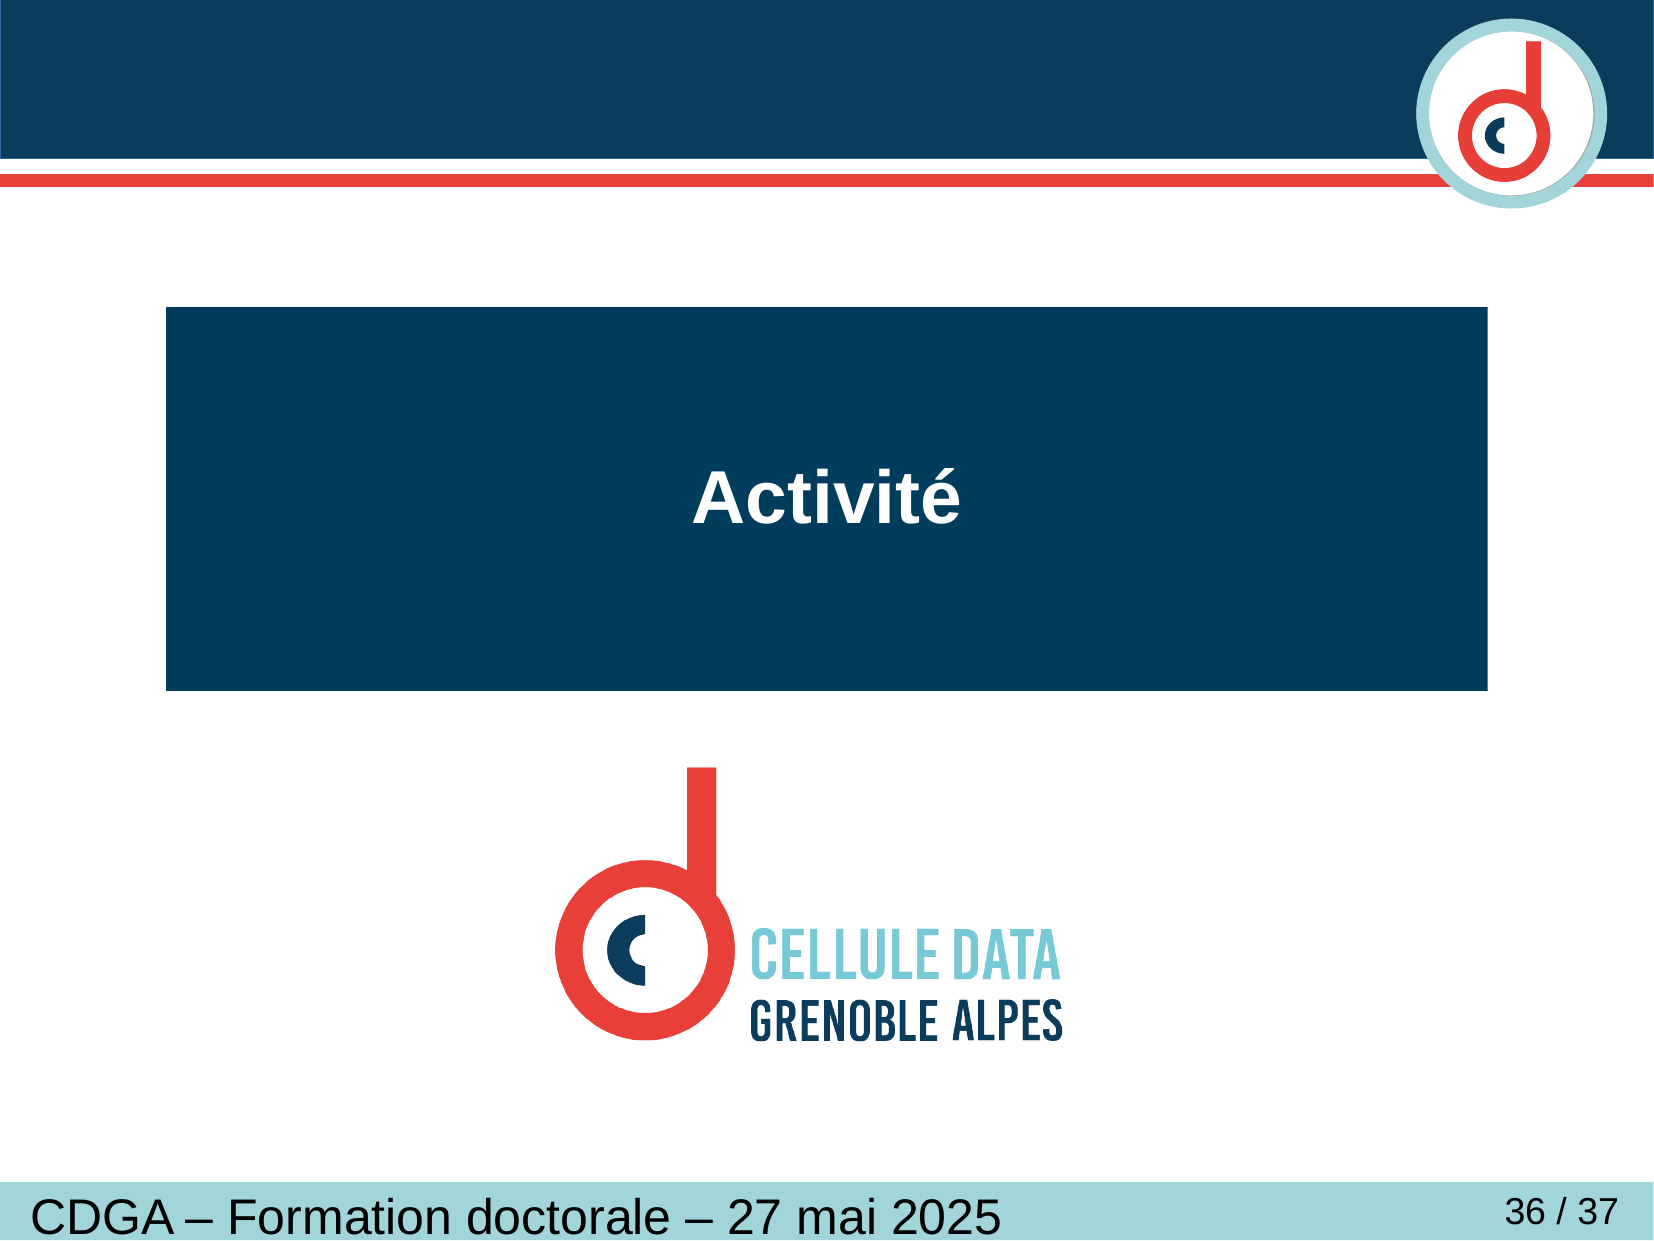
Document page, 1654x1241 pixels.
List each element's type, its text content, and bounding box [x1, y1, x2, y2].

title Activité [166, 307, 1488, 691]
picture [555, 767, 1099, 1073]
